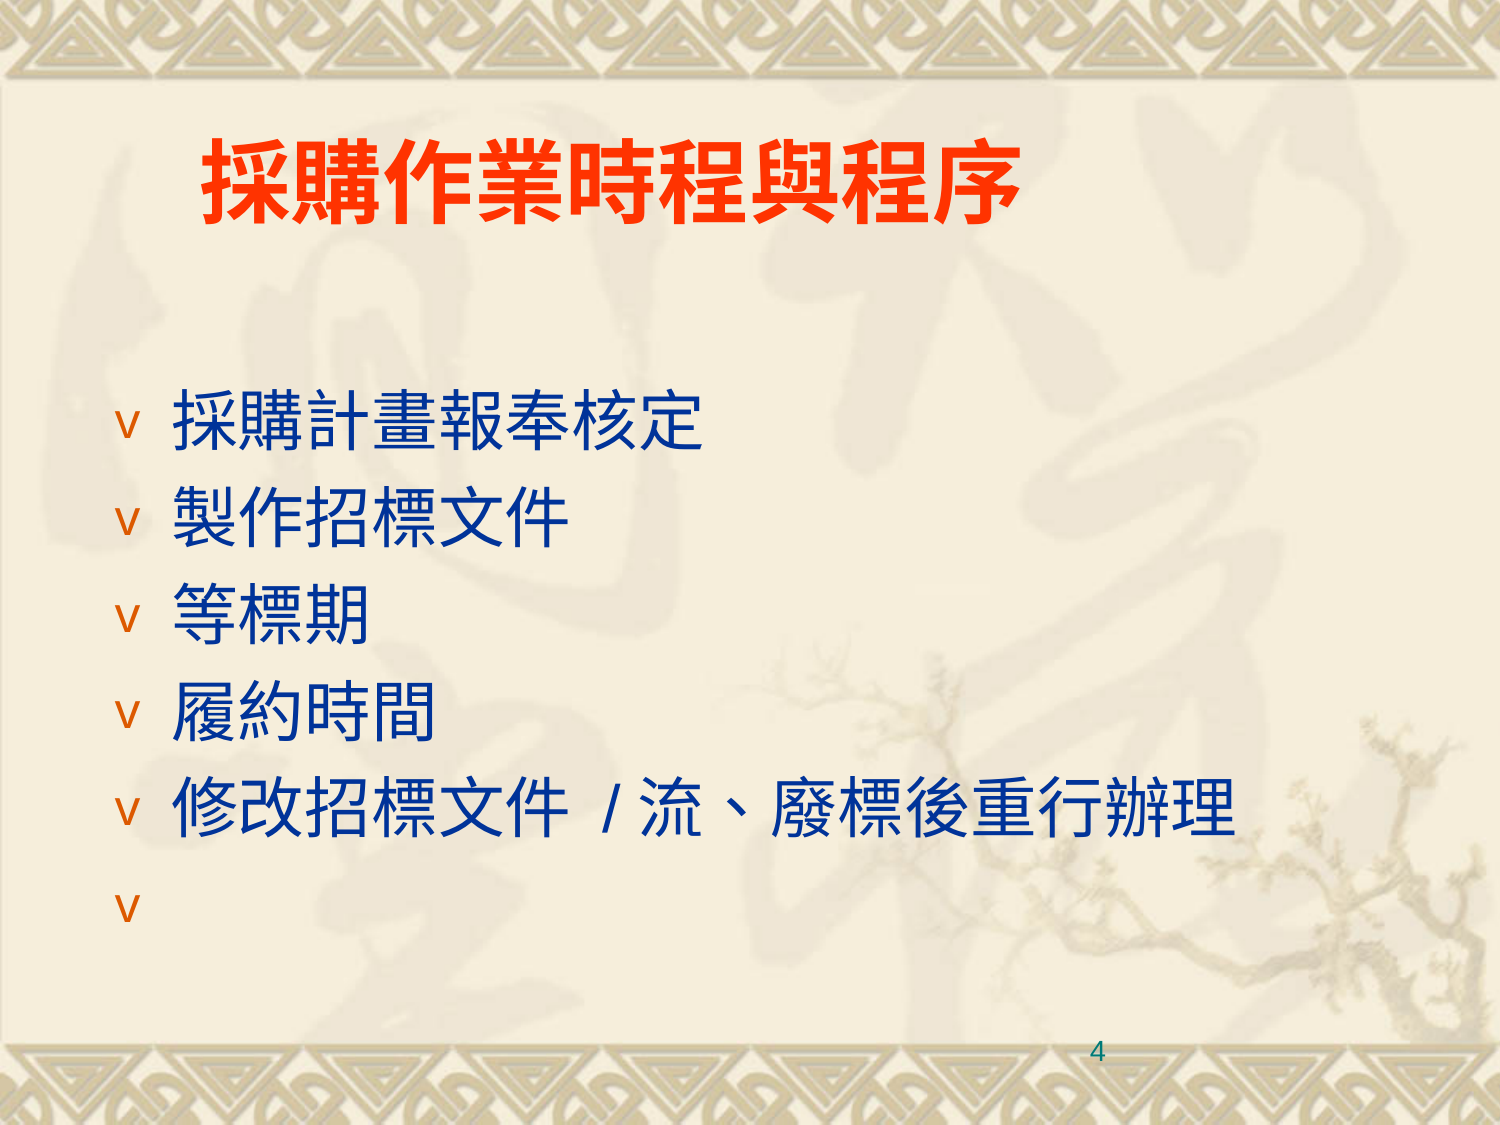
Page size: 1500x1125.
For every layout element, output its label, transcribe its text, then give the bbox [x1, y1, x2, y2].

list 採購計畫報奉核定 製作招標文件 等標期 履約時間 修改招標文件 /流、廢標後重行辦理 [99, 371, 1451, 915]
text_box [1074, 1024, 1451, 1103]
title 採購作業時程與程序 [148, 114, 1075, 245]
